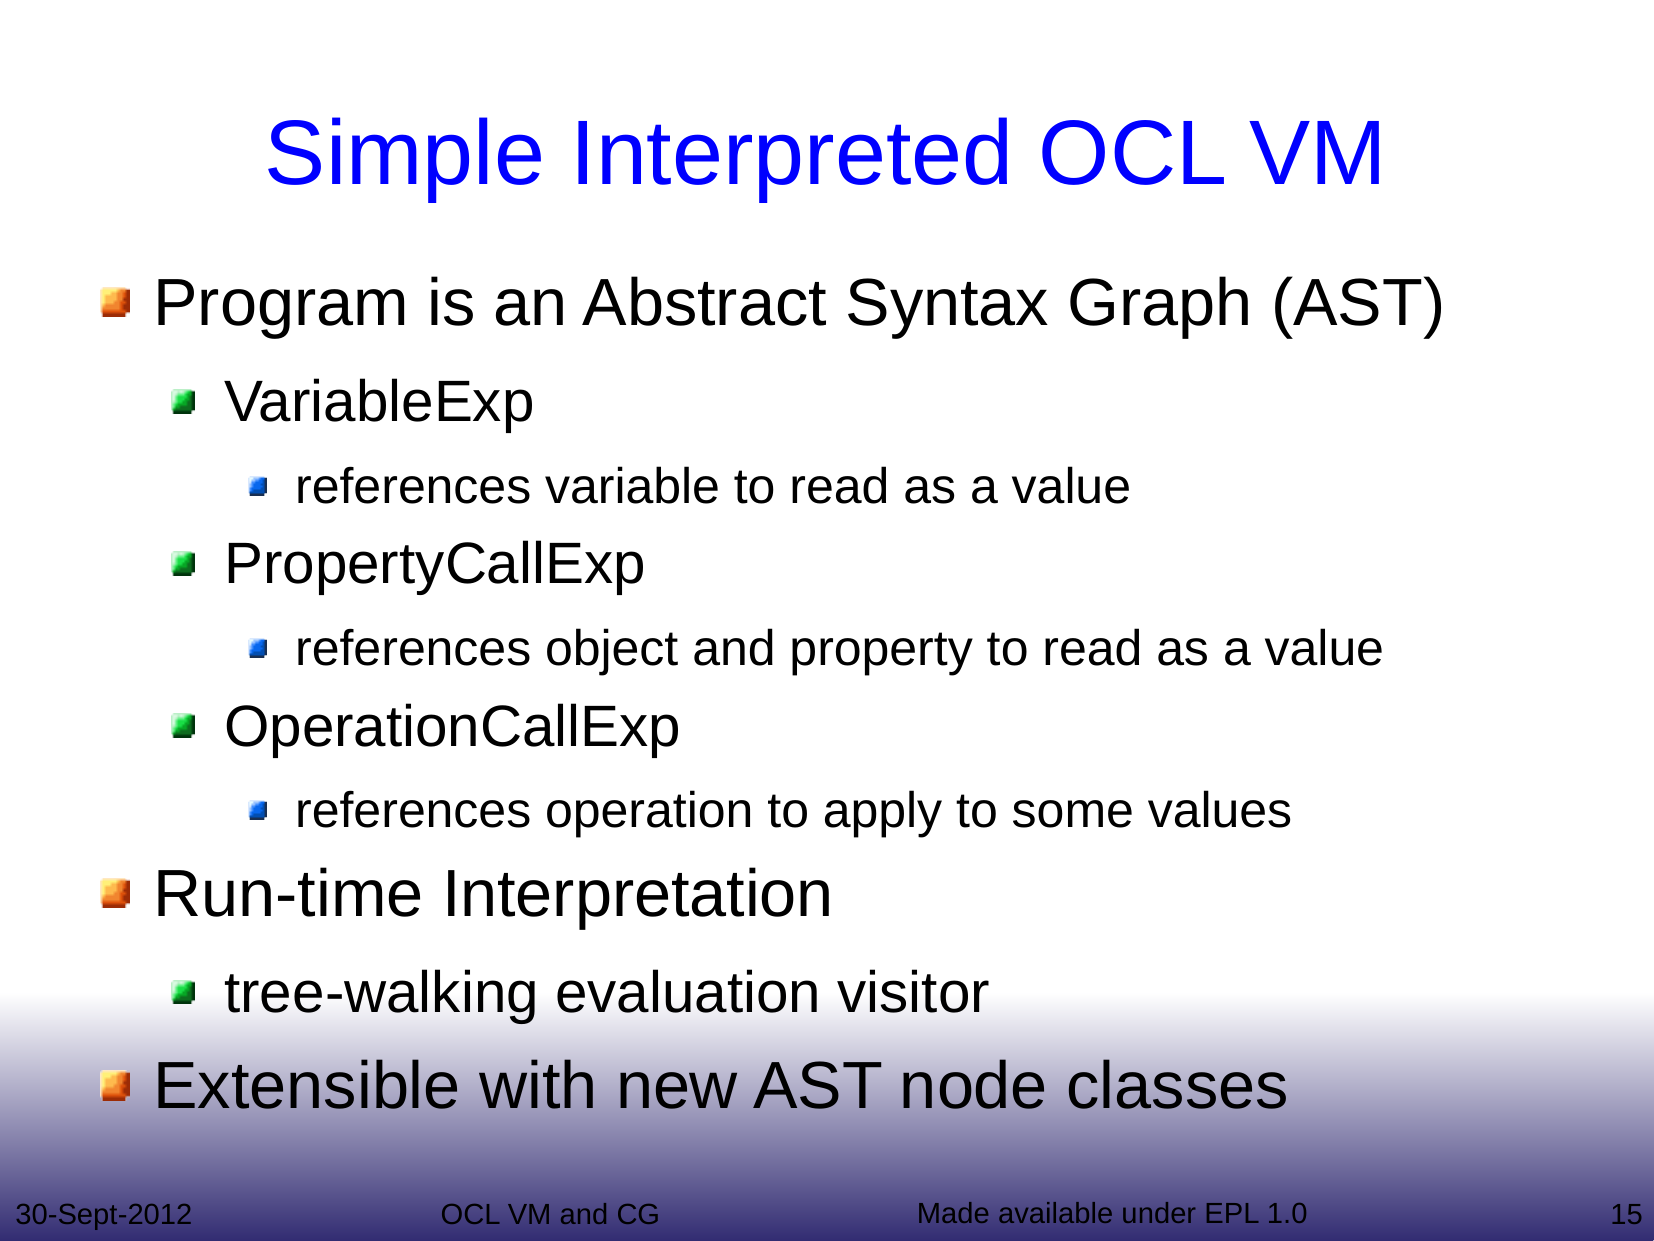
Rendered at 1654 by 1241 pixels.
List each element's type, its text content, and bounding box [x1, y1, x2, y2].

title Simple Interpreted OCL VM [82, 49, 1571, 257]
list Program is an Abstract Syntax Graph (AST) VariableExp references variable to read as a value PropertyCallExp references object and property to read as a value OperationCallExp references operation to apply to some values Run-time Interpretation tree-walking evaluation visitor Extensible with new AST node classes [82, 264, 1571, 1123]
